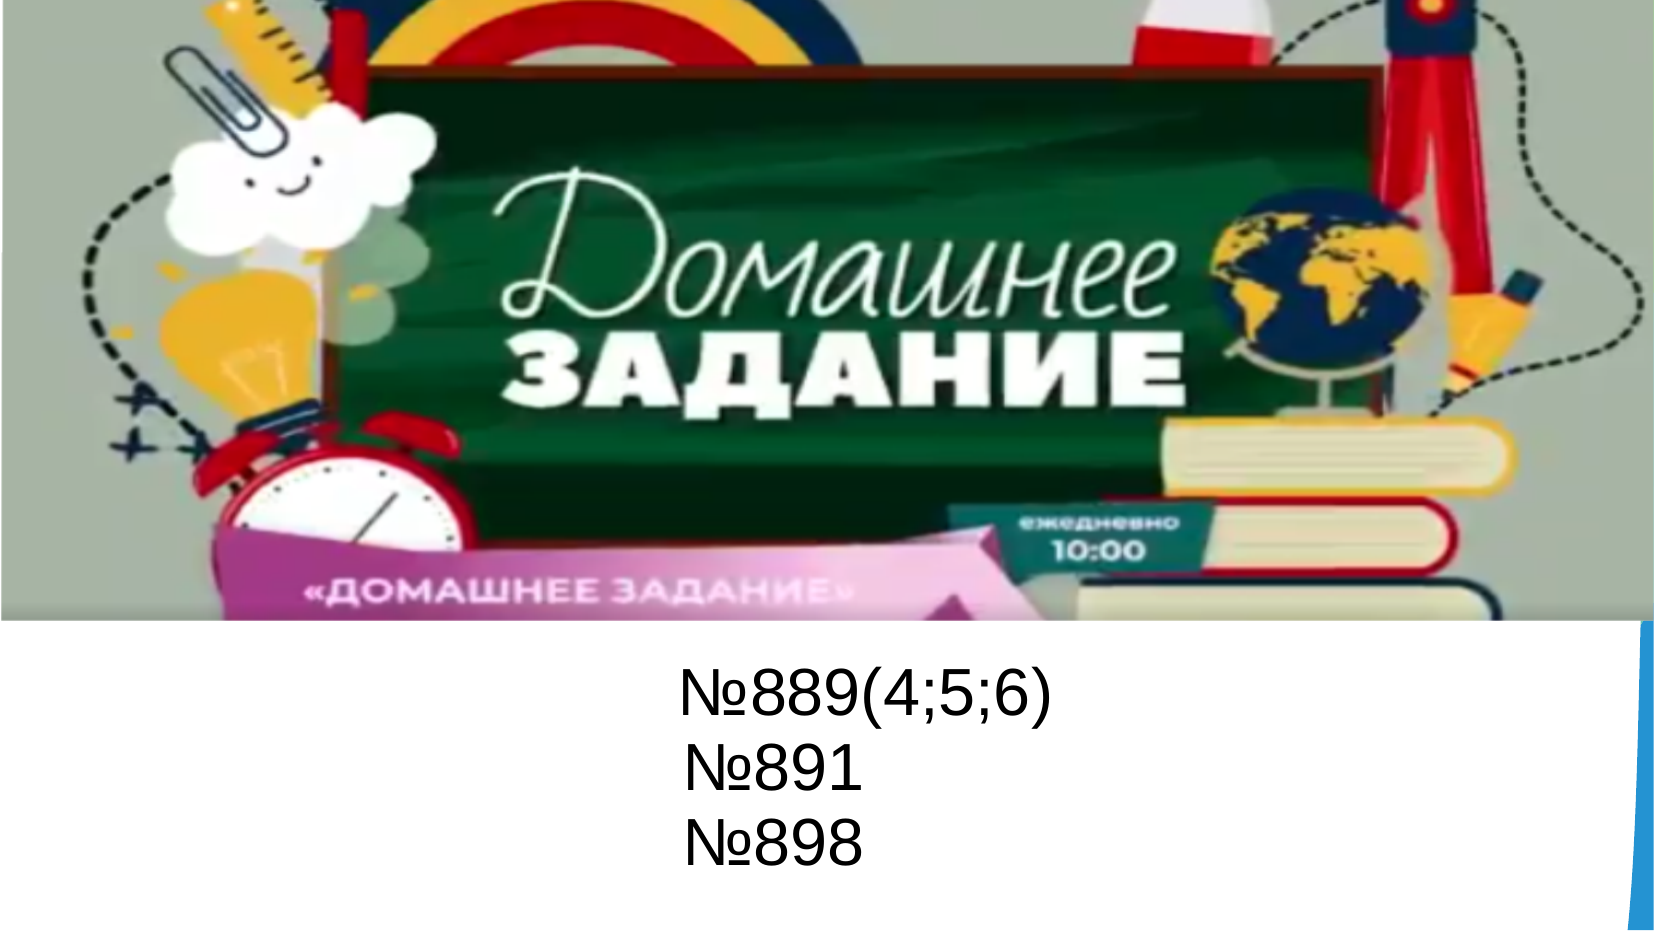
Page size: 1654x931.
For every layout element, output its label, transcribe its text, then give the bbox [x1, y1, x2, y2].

picture [0, 0, 1654, 621]
subtitle №889(4;5;6) №891 №898 [29, 621, 1518, 931]
